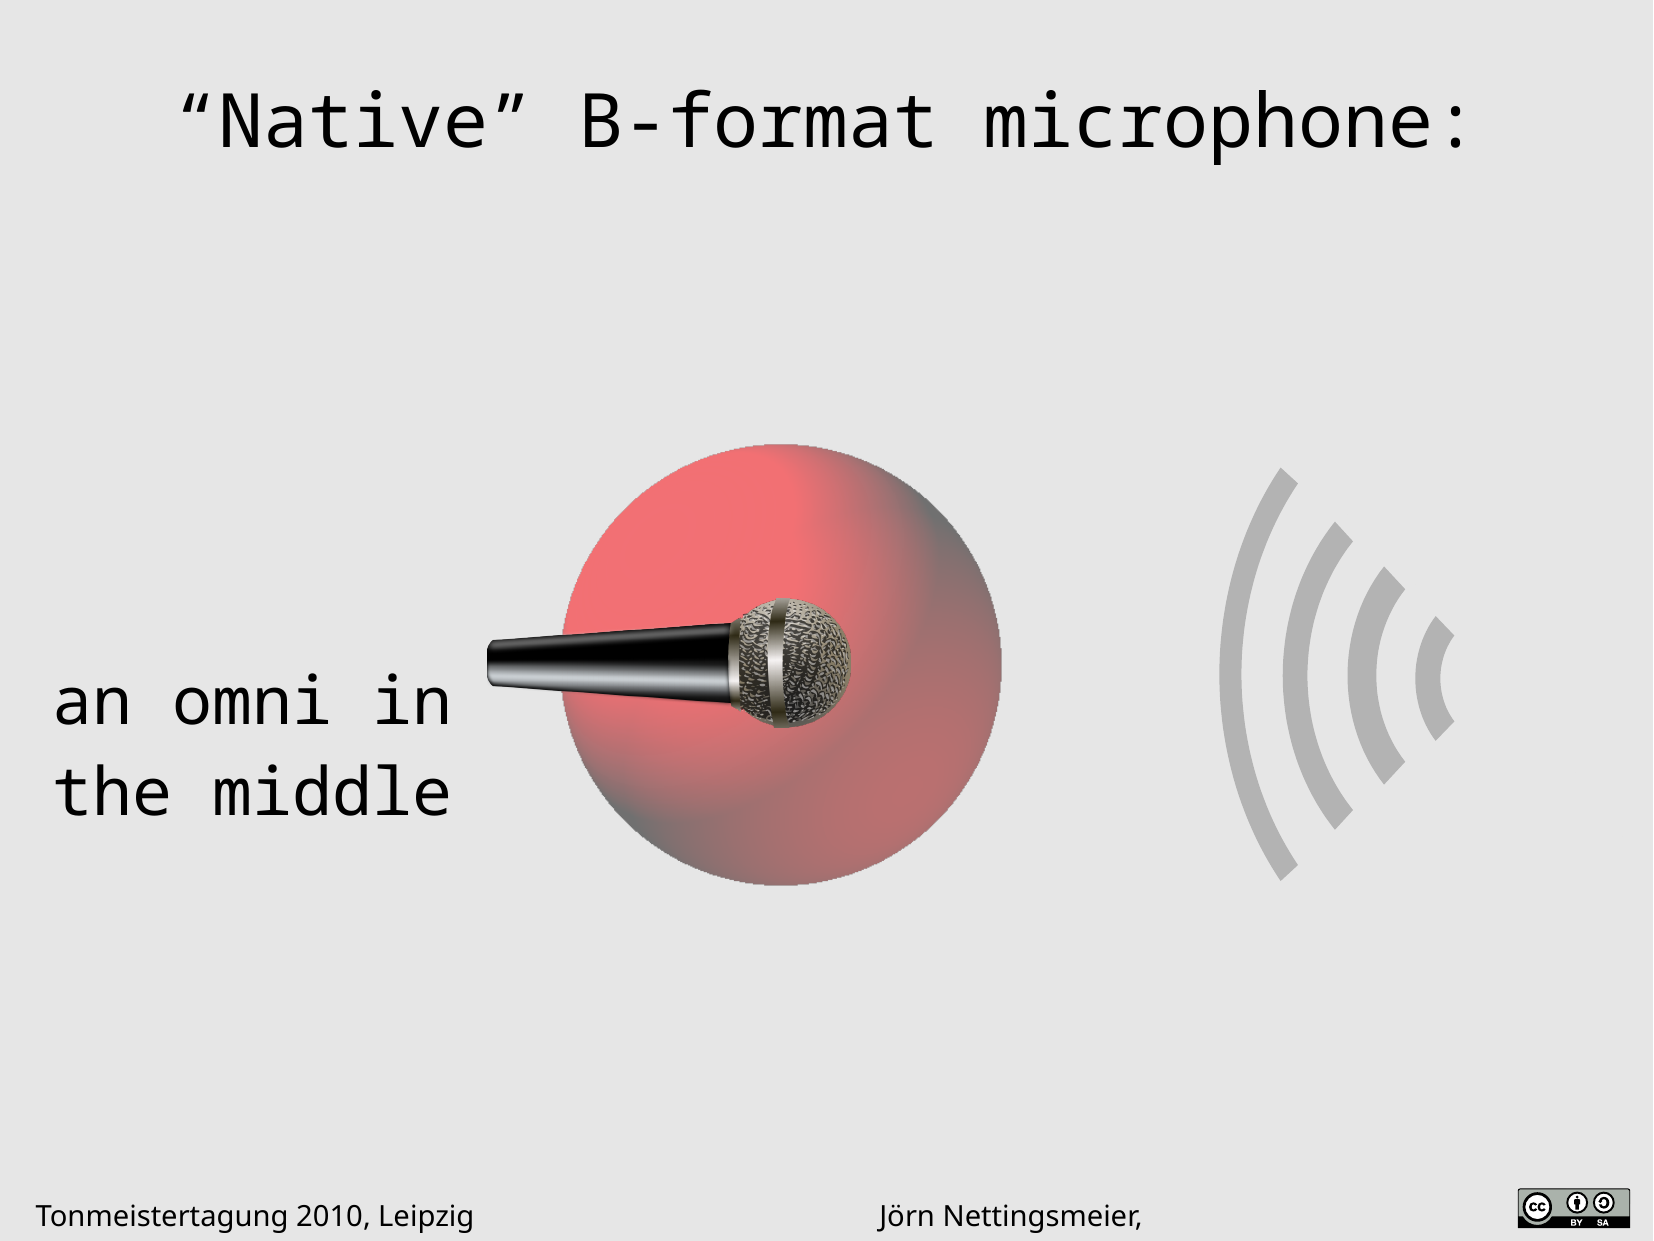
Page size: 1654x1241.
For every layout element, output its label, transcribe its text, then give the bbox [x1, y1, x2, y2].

text_box [1347, 566, 1406, 785]
text_box [1219, 467, 1298, 882]
picture [526, 441, 1005, 889]
text_box [1415, 616, 1455, 741]
title “Native” B-format microphone: [82, 49, 1571, 188]
text_box an omni in the middle [37, 282, 526, 1051]
text_box [1282, 521, 1354, 830]
